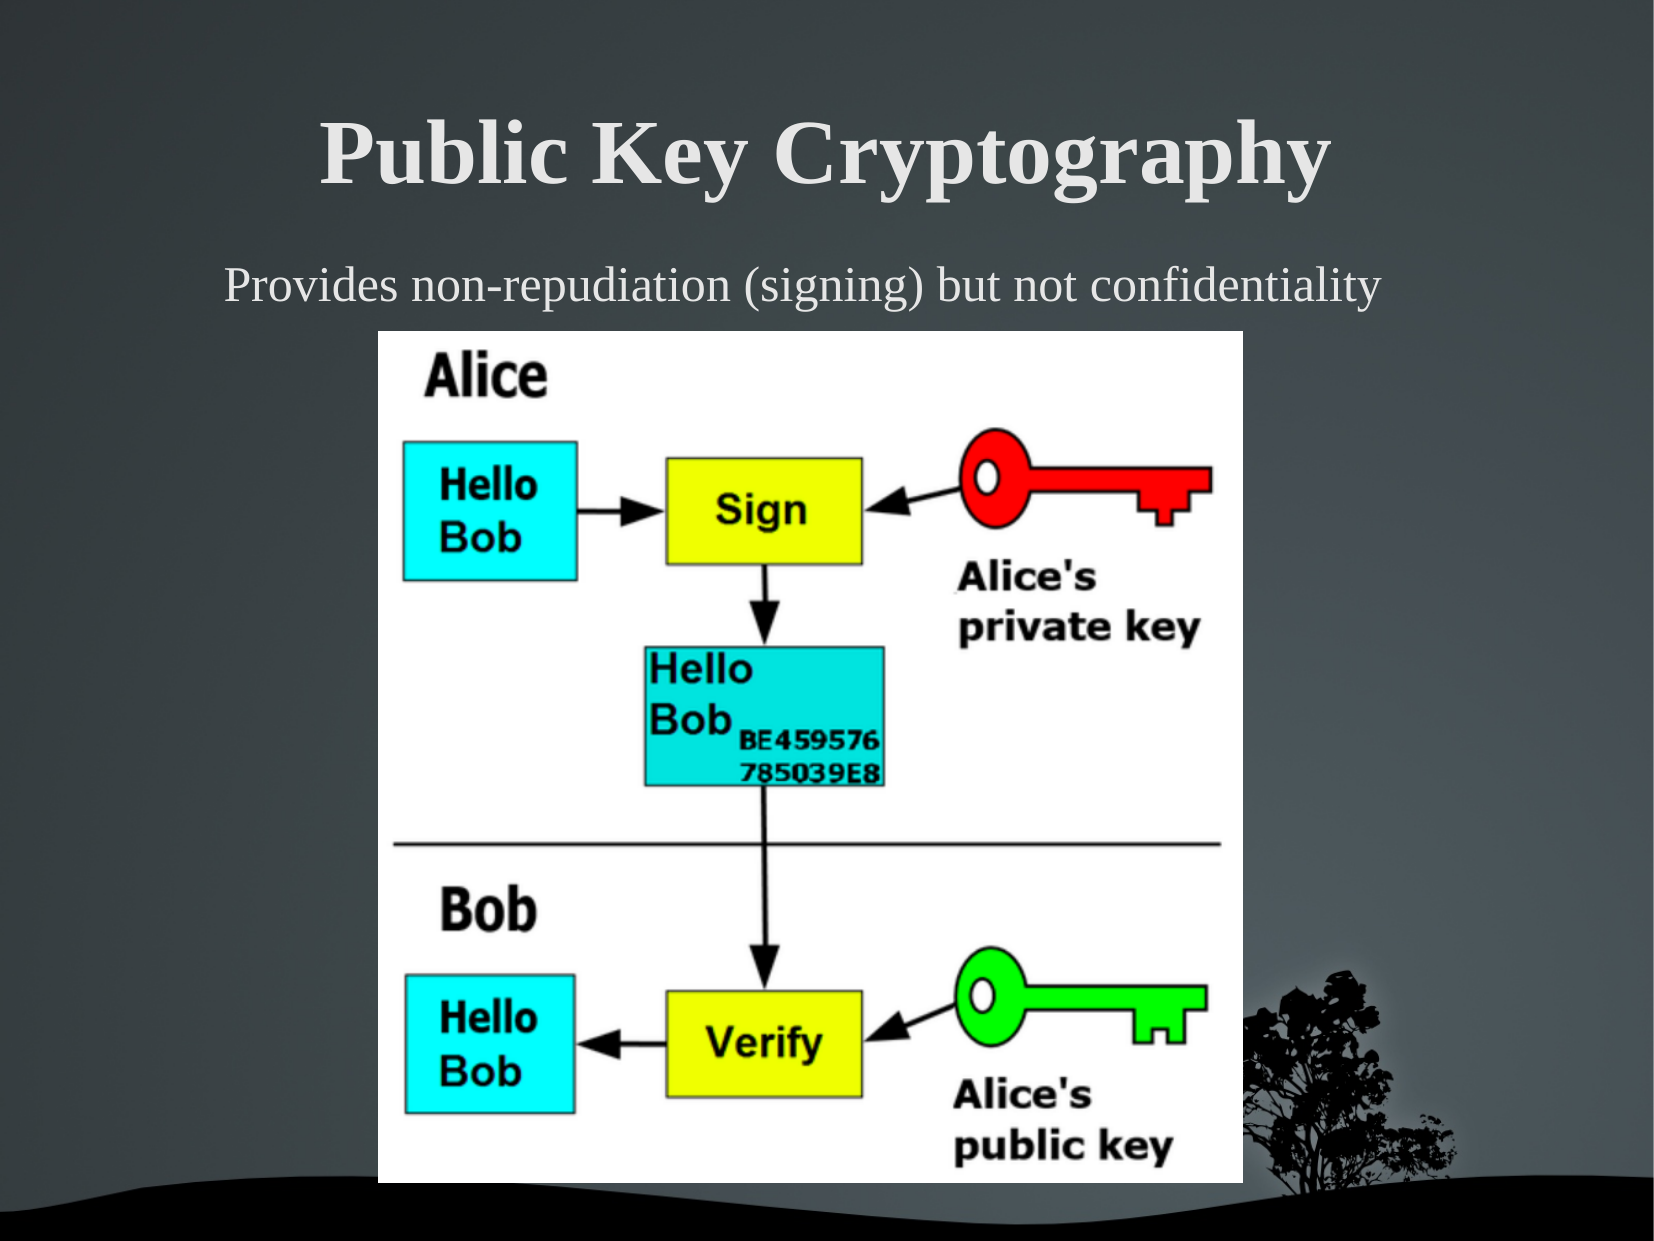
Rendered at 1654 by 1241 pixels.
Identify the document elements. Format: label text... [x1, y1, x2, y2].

text_box Provides non-repudiation (signing) but not confidentiality [205, 256, 1449, 348]
picture [0, 0, 1654, 1241]
title Public Key Cryptography [82, 49, 1571, 257]
